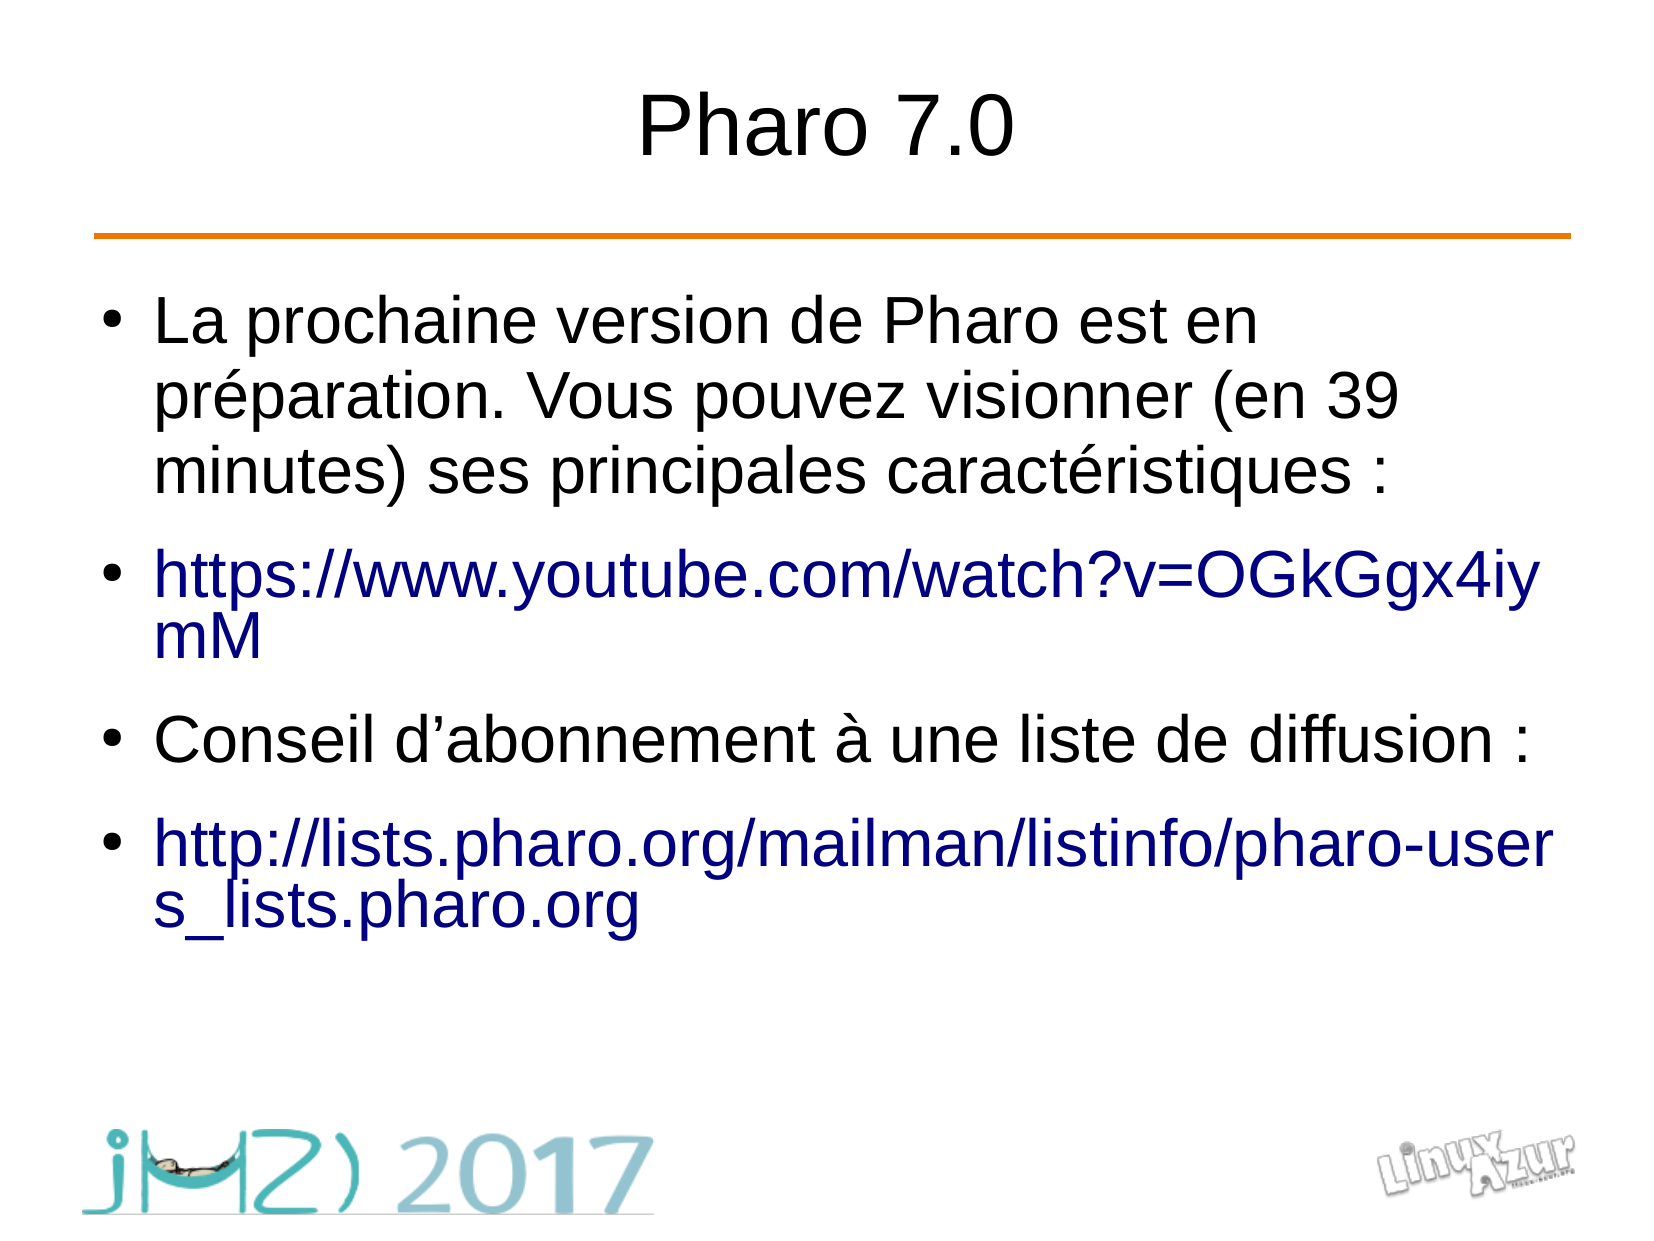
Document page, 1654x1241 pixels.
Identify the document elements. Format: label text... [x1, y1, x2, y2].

list La prochaine version de Pharo est en préparation. Vous pouvez visionner (en 39 minutes) ses principales caractéristiques : https://www.youtube.com/watch?v=OGkGgx4iymM Conseil d’abonnement à une liste de diffusion : http://lists.pharo.org/mailman/listinfo/pharo-users_lists.pharo.org [82, 283, 1571, 1063]
picture [82, 1129, 655, 1216]
title Pharo 7.0 [82, 49, 1571, 201]
picture [1346, 1115, 1600, 1211]
